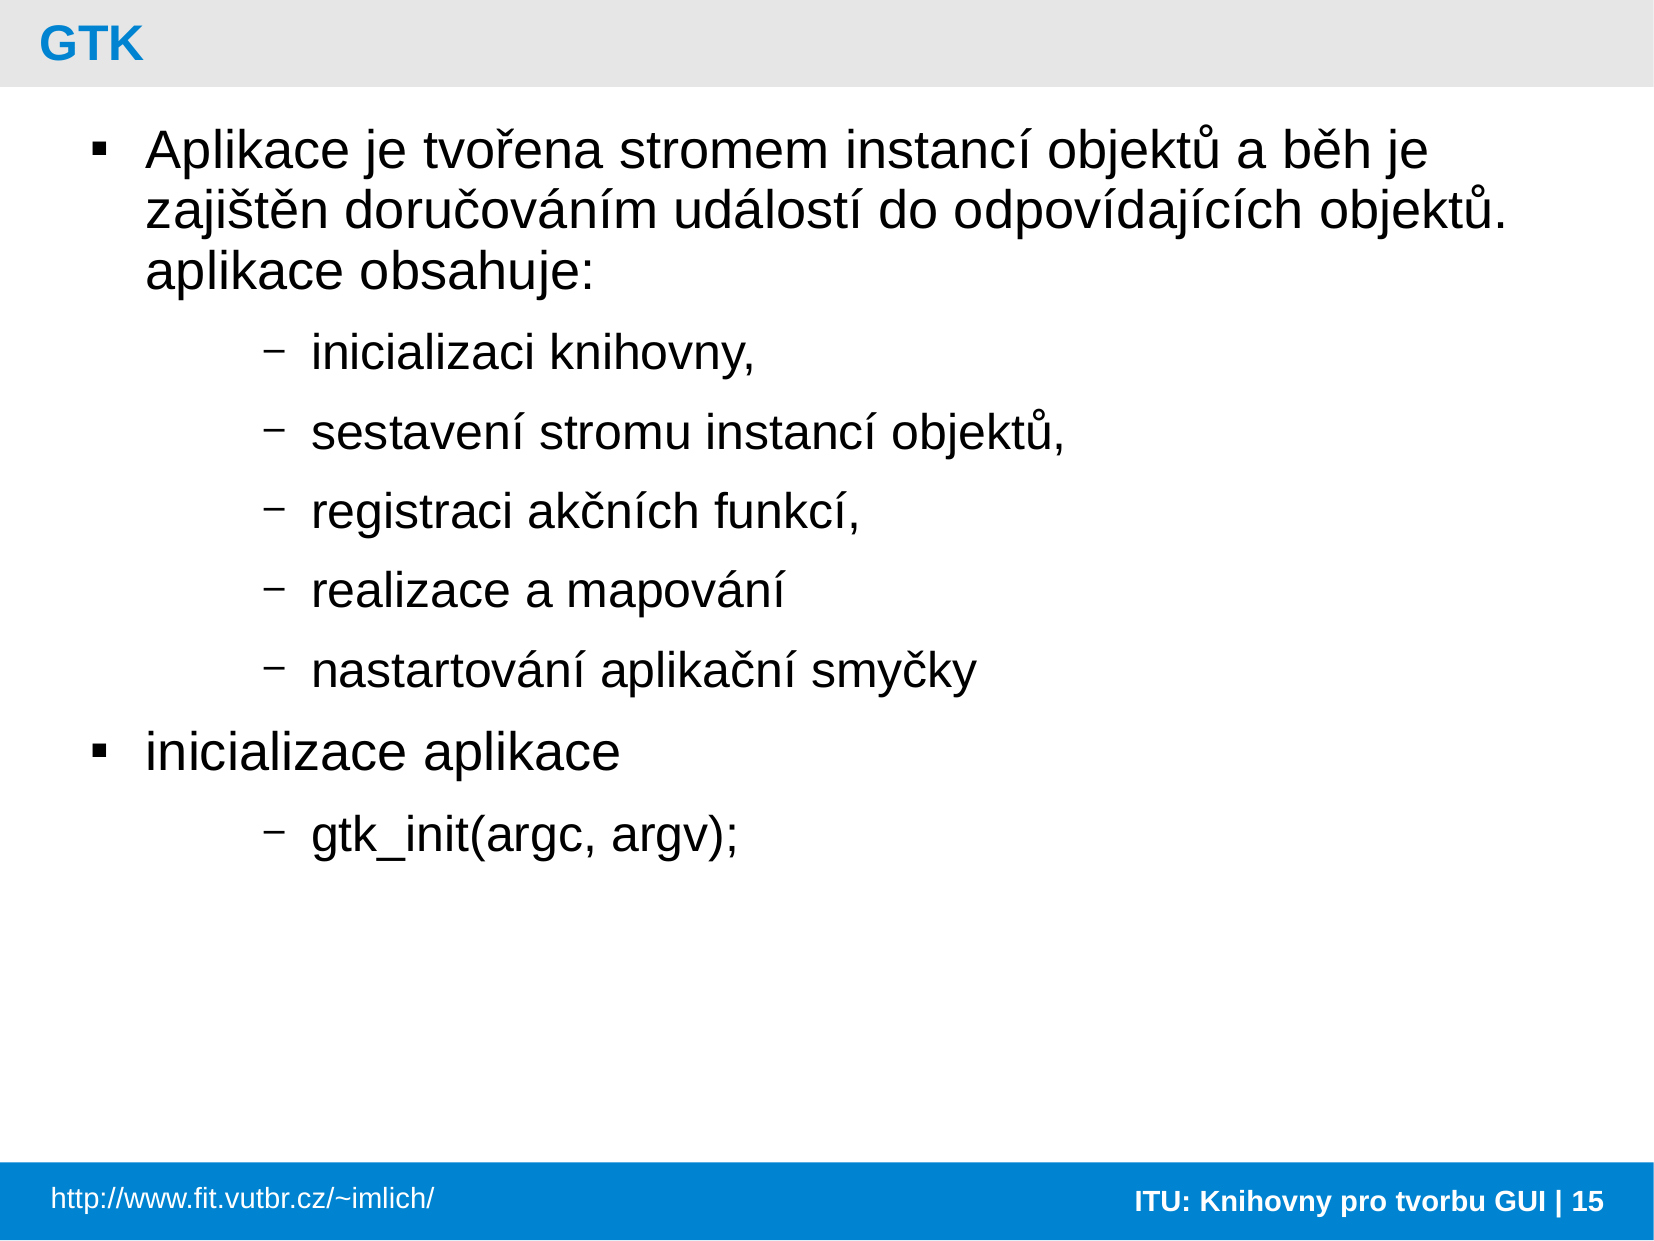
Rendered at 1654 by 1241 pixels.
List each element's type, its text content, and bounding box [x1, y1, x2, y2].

list Aplikace je tvořena stromem instancí objektů a běh je zajištěn doručováním událostí do odpovídajících objektů. aplikace obsahuje: inicializaci knihovny, sestavení stromu instancí objektů, registraci akčních funkcí, realizace a mapování nastartování aplikační smyčky inicializace aplikace gtk_init(argc, argv); [75, 119, 1564, 1111]
title GTK [39, 11, 1615, 76]
